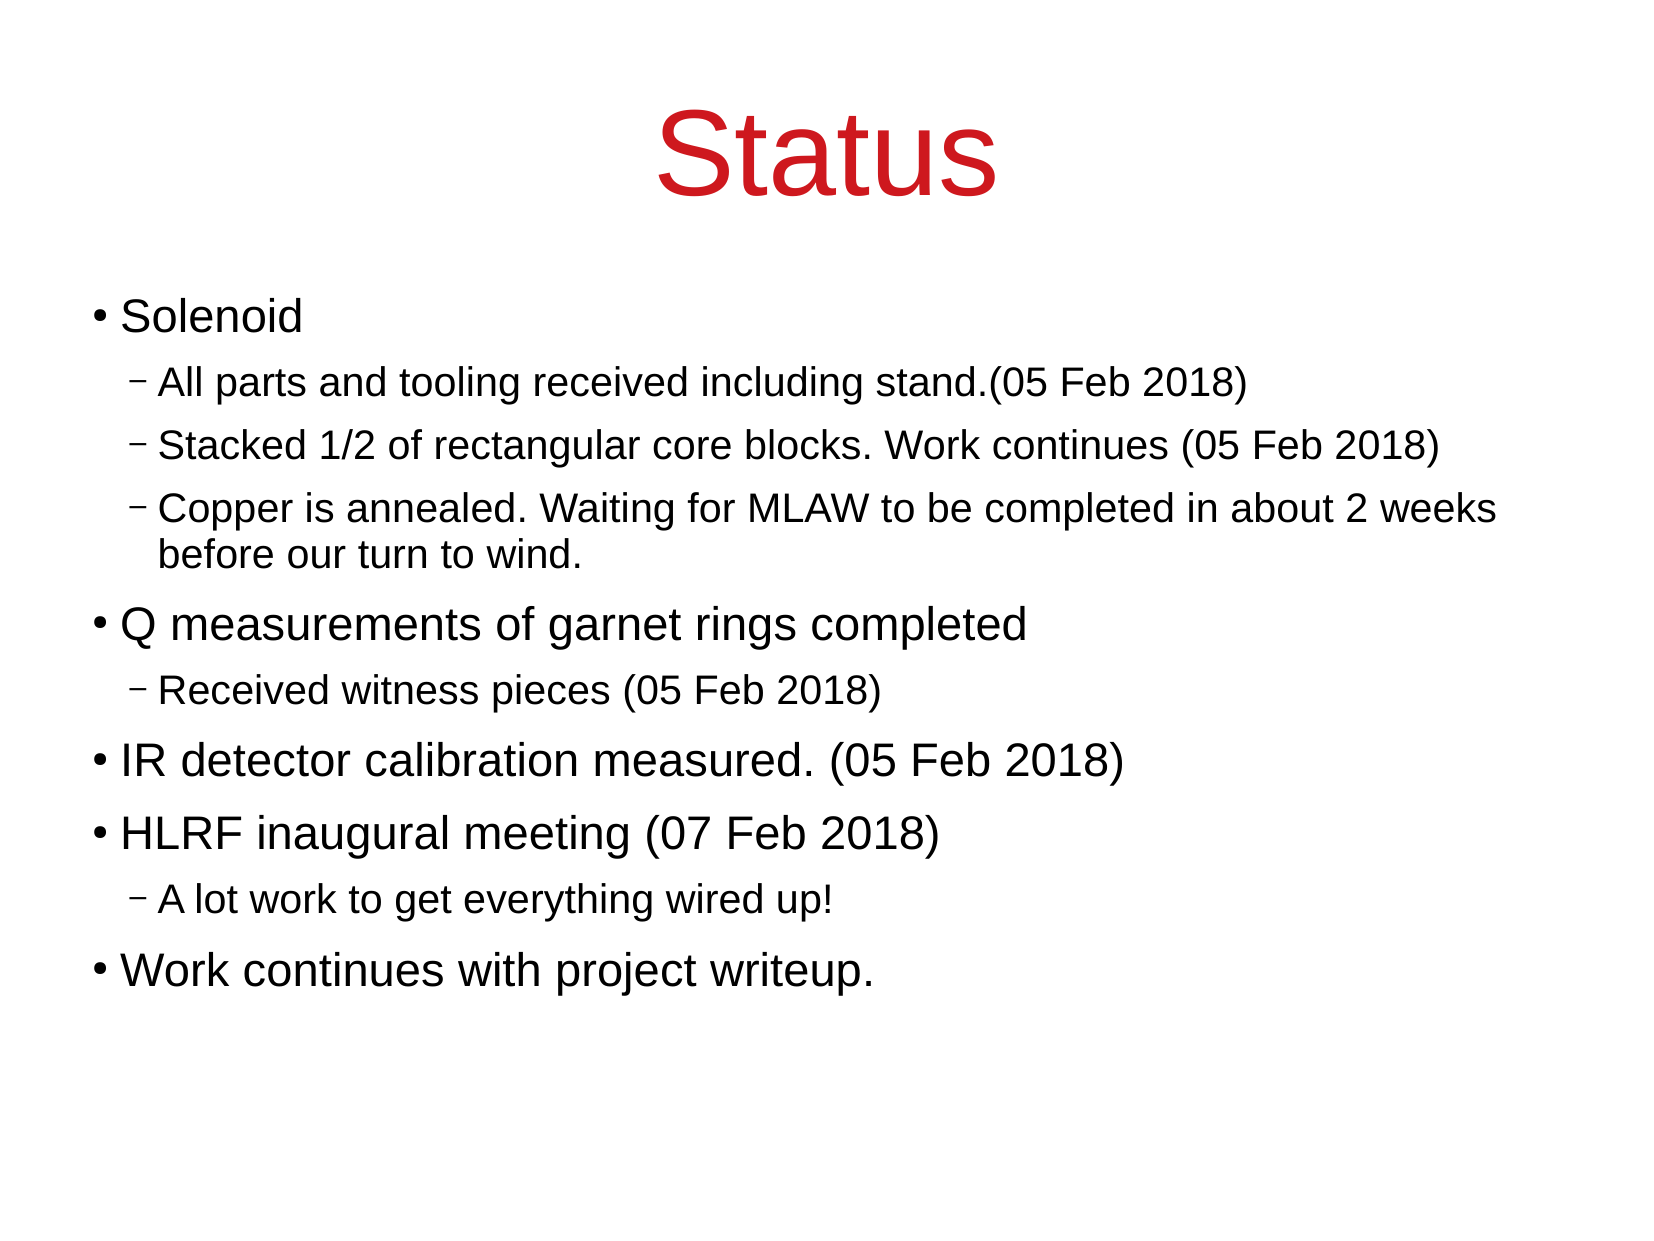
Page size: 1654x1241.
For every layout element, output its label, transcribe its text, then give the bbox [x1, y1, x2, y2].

title Status [82, 49, 1571, 257]
list Solenoid All parts and tooling received including stand.(05 Feb 2018) Stacked 1/2 of rectangular core blocks. Work continues (05 Feb 2018) Copper is annealed. Waiting for MLAW to be completed in about 2 weeks before our turn to wind. Q measurements of garnet rings completed Received witness pieces (05 Feb 2018) IR detector calibration measured. (05 Feb 2018) HLRF inaugural meeting (07 Feb 2018) A lot work to get everything wired up! Work continues with project writeup. [82, 290, 1571, 1010]
